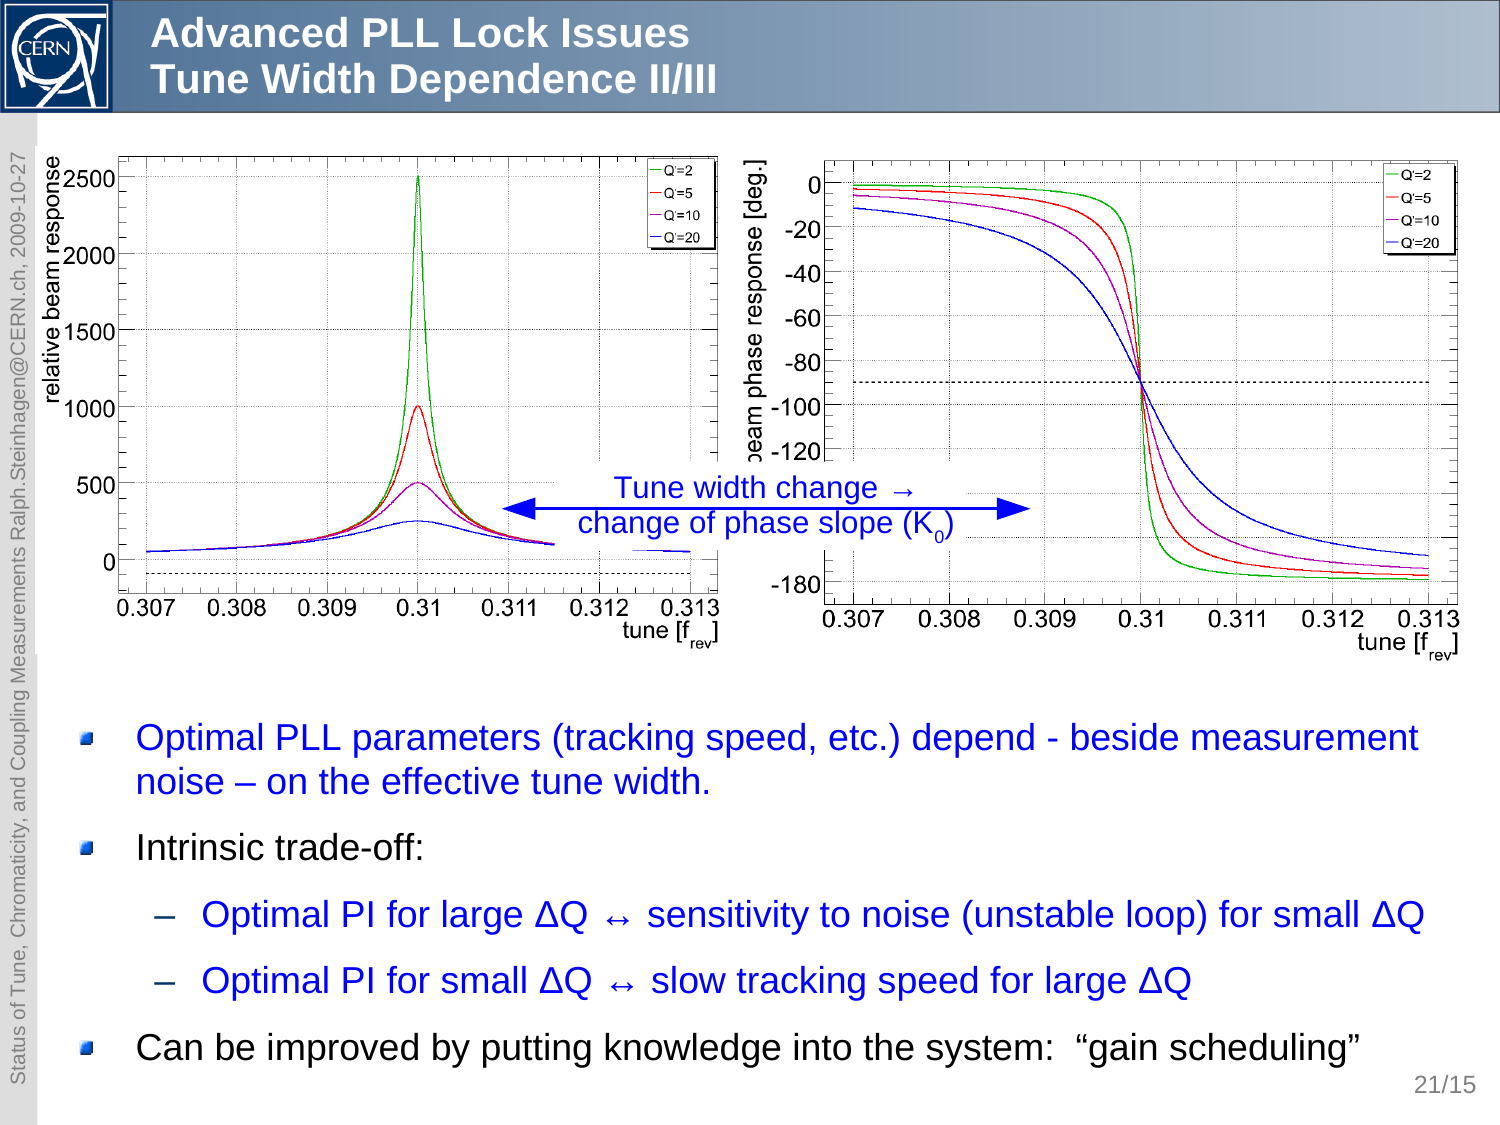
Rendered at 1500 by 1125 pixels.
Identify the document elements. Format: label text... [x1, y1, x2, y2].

picture [736, 150, 1472, 666]
text_box [554, 510, 966, 550]
list Optimal PLL parameters (tracking speed, etc.) depend - beside measurement noise – on the effective tune width. Intrinsic trade-off: Optimal PI for large ΔQ ↔ sensitivity to noise (unstable loop) for small ΔQ Optimal PI for small ΔQ ↔ slow tracking speed for large ΔQ Can be improved by putting knowledge into the system: “gain scheduling” [79, 715, 1445, 1123]
picture [0, 0, 113, 113]
text_box [554, 461, 966, 507]
picture [35, 146, 731, 654]
title Advanced PLL Lock Issues Tune Width Dependence II/III [136, 0, 1374, 103]
